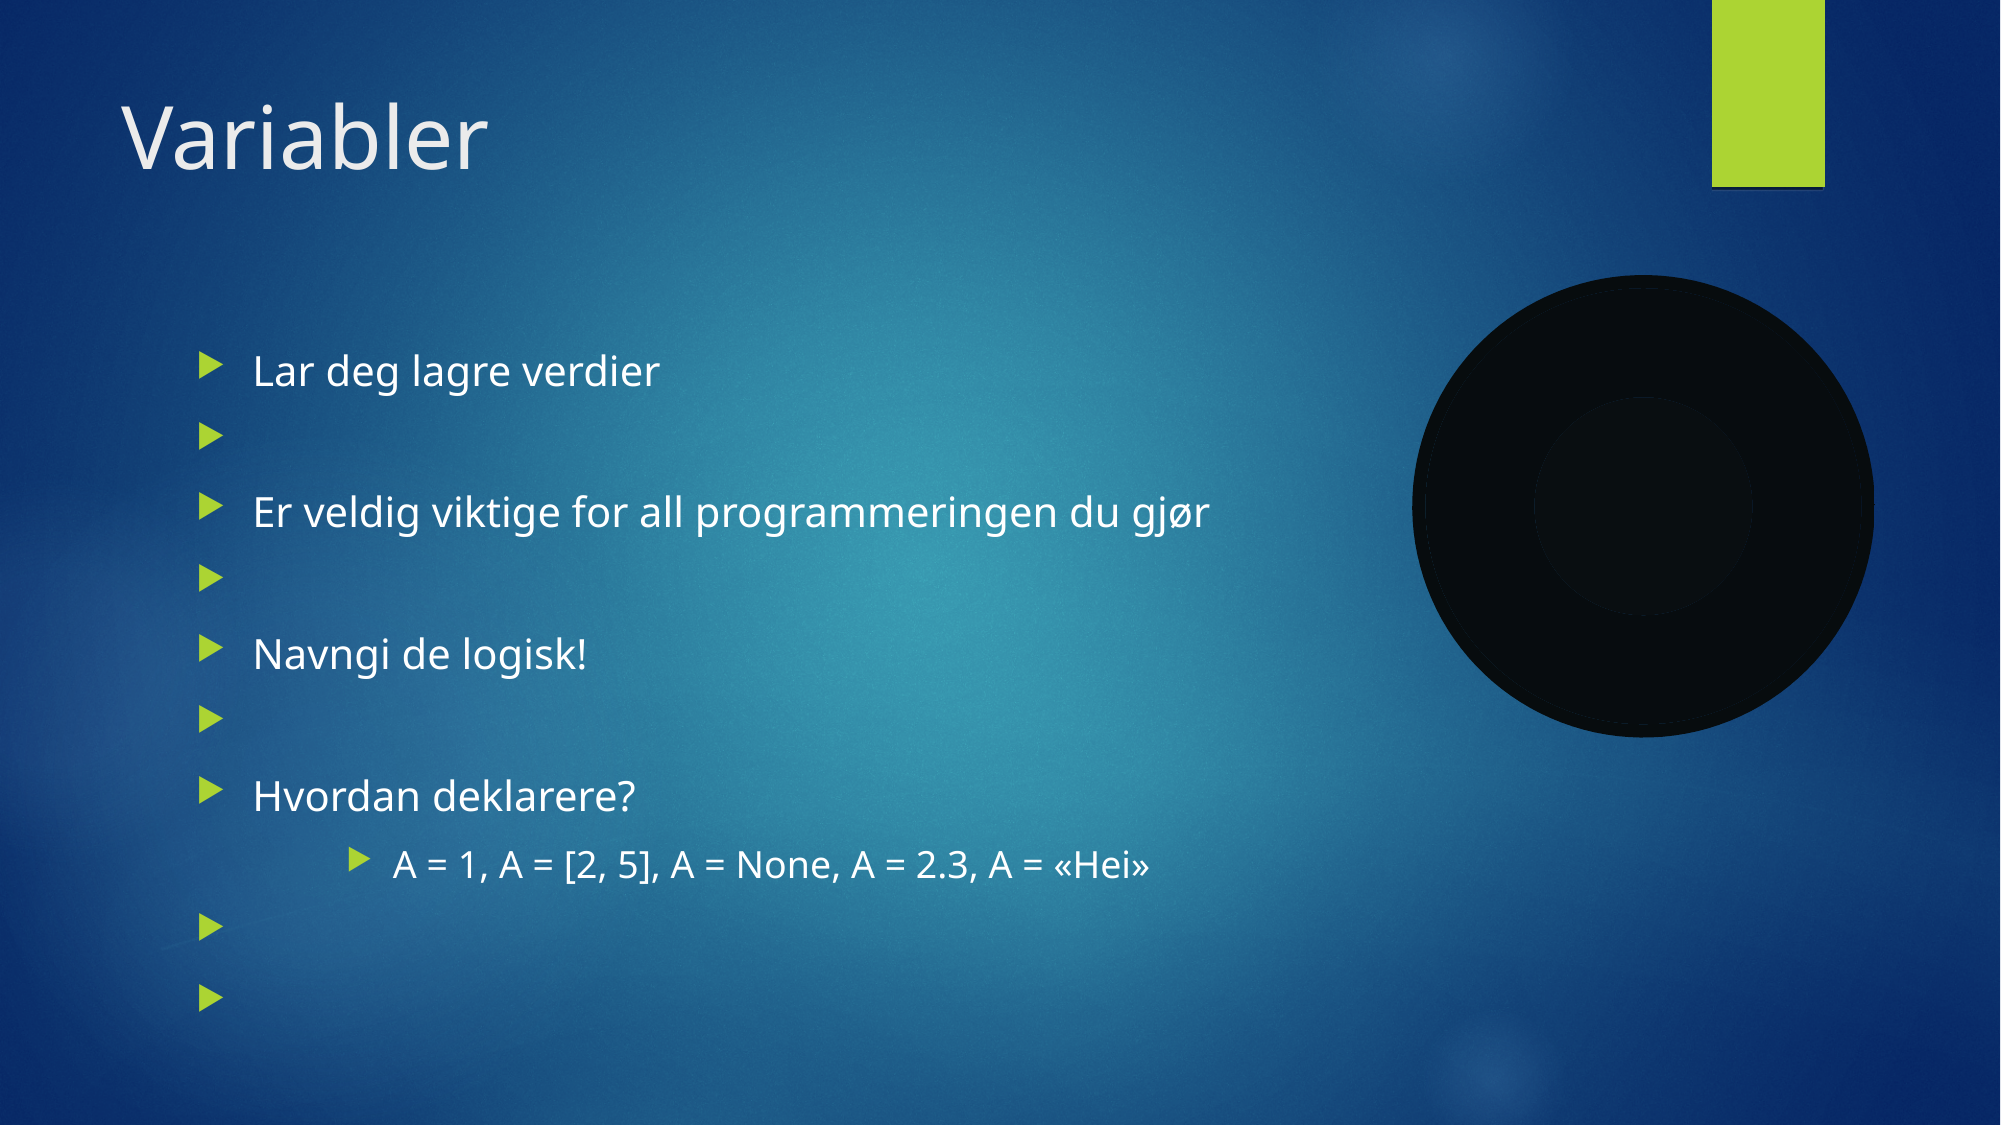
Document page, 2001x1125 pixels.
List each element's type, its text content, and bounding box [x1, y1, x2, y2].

list Lar deg lagre verdier Er veldig viktige for all programmeringen du gjør Navngi de logisk! Hvordan deklarere? A = 1, A = [2, 5], A = None, A = 2.3, A = «Hei» [181, 336, 1649, 1026]
title Variabler [106, 74, 1649, 305]
